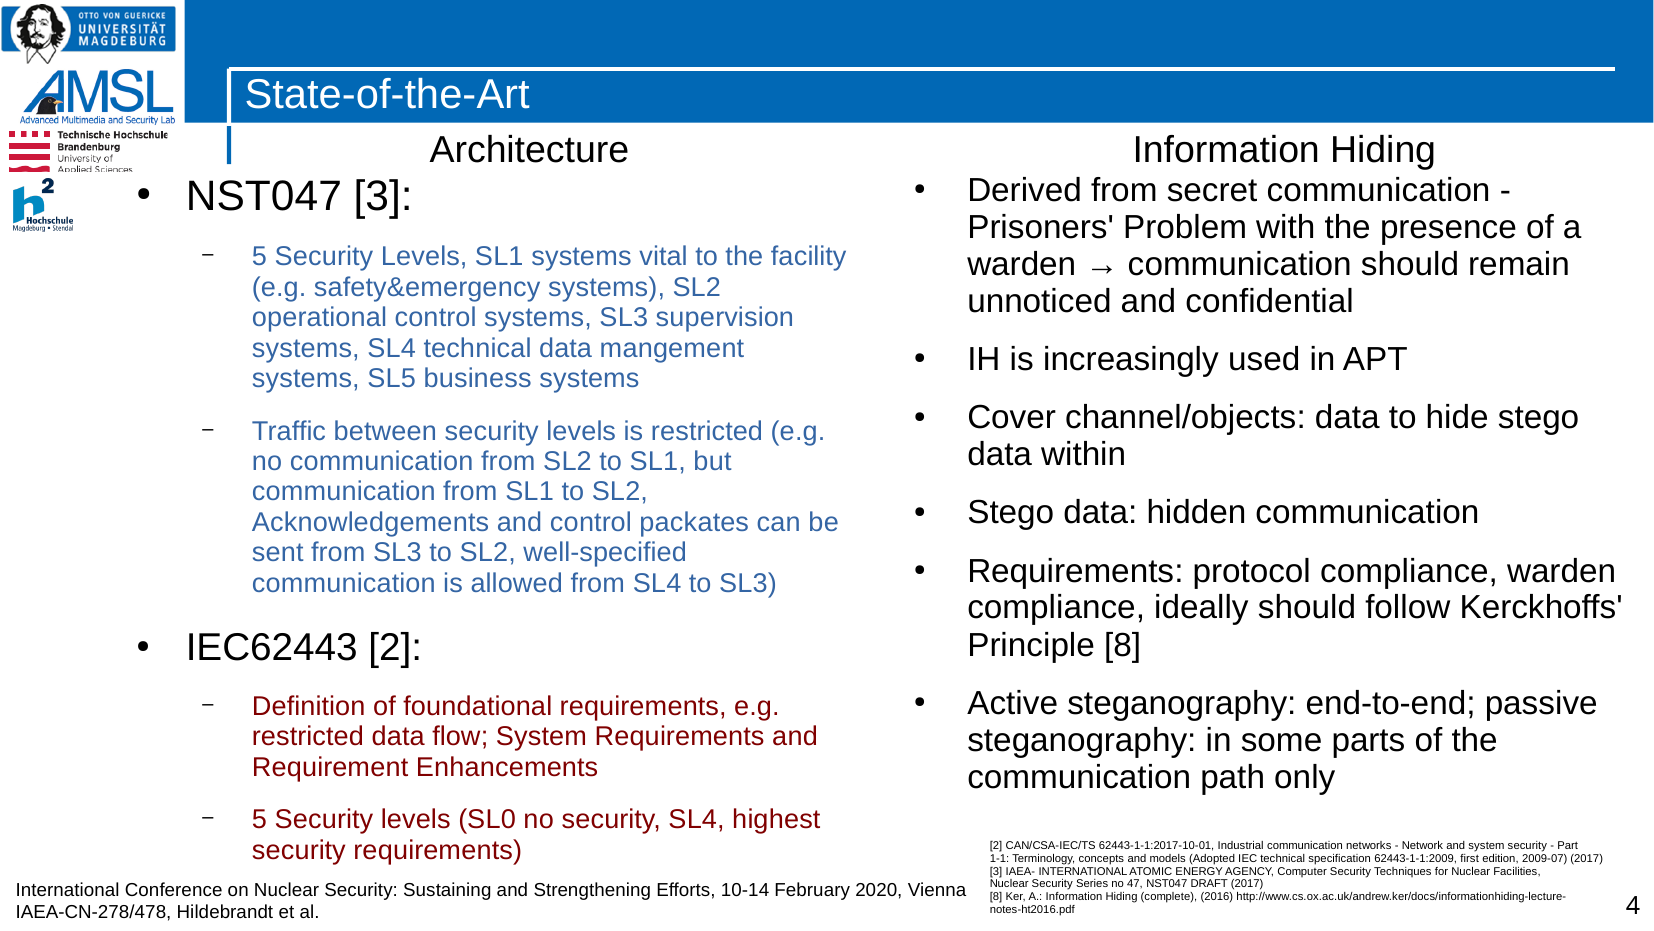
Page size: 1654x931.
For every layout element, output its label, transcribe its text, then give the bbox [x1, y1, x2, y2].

list NST047 [3]: 5 Security Levels, SL1 systems vital to the facility (e.g. safety&emergency systems), SL2 operational control systems, SL3 supervision systems, SL4 technical data mangement systems, SL5 business systems Traffic between security levels is restricted (e.g. no communication from SL2 to SL1, but communication from SL1 to SL2, Acknowledgements and control packates can be sent from SL3 to SL2, well-specified communication is allowed from SL4 to SL3) IEC62443 [2]: Definition of foundational requirements, e.g. restricted data flow; System Requirements and Requirement Enhancements 5 Security levels (SL0 no security, SL4, highest security requirements) [120, 171, 860, 871]
picture [18, 68, 176, 127]
text_box Information Hiding [1117, 121, 1451, 179]
picture [13, 178, 73, 232]
text_box Architecture [414, 121, 645, 179]
title State-of-the-Art [244, 67, 1621, 122]
picture [0, 0, 176, 64]
text_box [2] CAN/CSA-IEC/TS 62443-1-1:2017-10-01, Industrial communication networks - Network and system security - Part 1-1: Terminology, concepts and models (Adopted IEC technical specification 62443-1-1:2009, first edition, 2009-07) (2017) [3] IAEA- INTERNATIONAL ATOMIC ENERGY AGENCY, Computer Security Techniques for Nuclear Facilities, Nuclear Security Series no 47, NST047 DRAFT (2017) [8] Ker, A.: Information Hiding (complete), (2016) http://www.cs.ox.ac.uk/andrew.ker/docs/informationhiding-lecture- notes-ht2016.pdf [975, 831, 1621, 931]
list Derived from secret communication - Prisoners' Problem with the presence of a warden → communication should remain unnoticed and confidential IH is increasingly used in APT Cover channel/objects: data to hide stego data within Stego data: hidden communication Requirements: protocol compliance, warden compliance, ideally should follow Kerckhoffs' Principle [8] Active steganography: end-to-end; passive steganography: in some parts of the communication path only [896, 171, 1636, 871]
